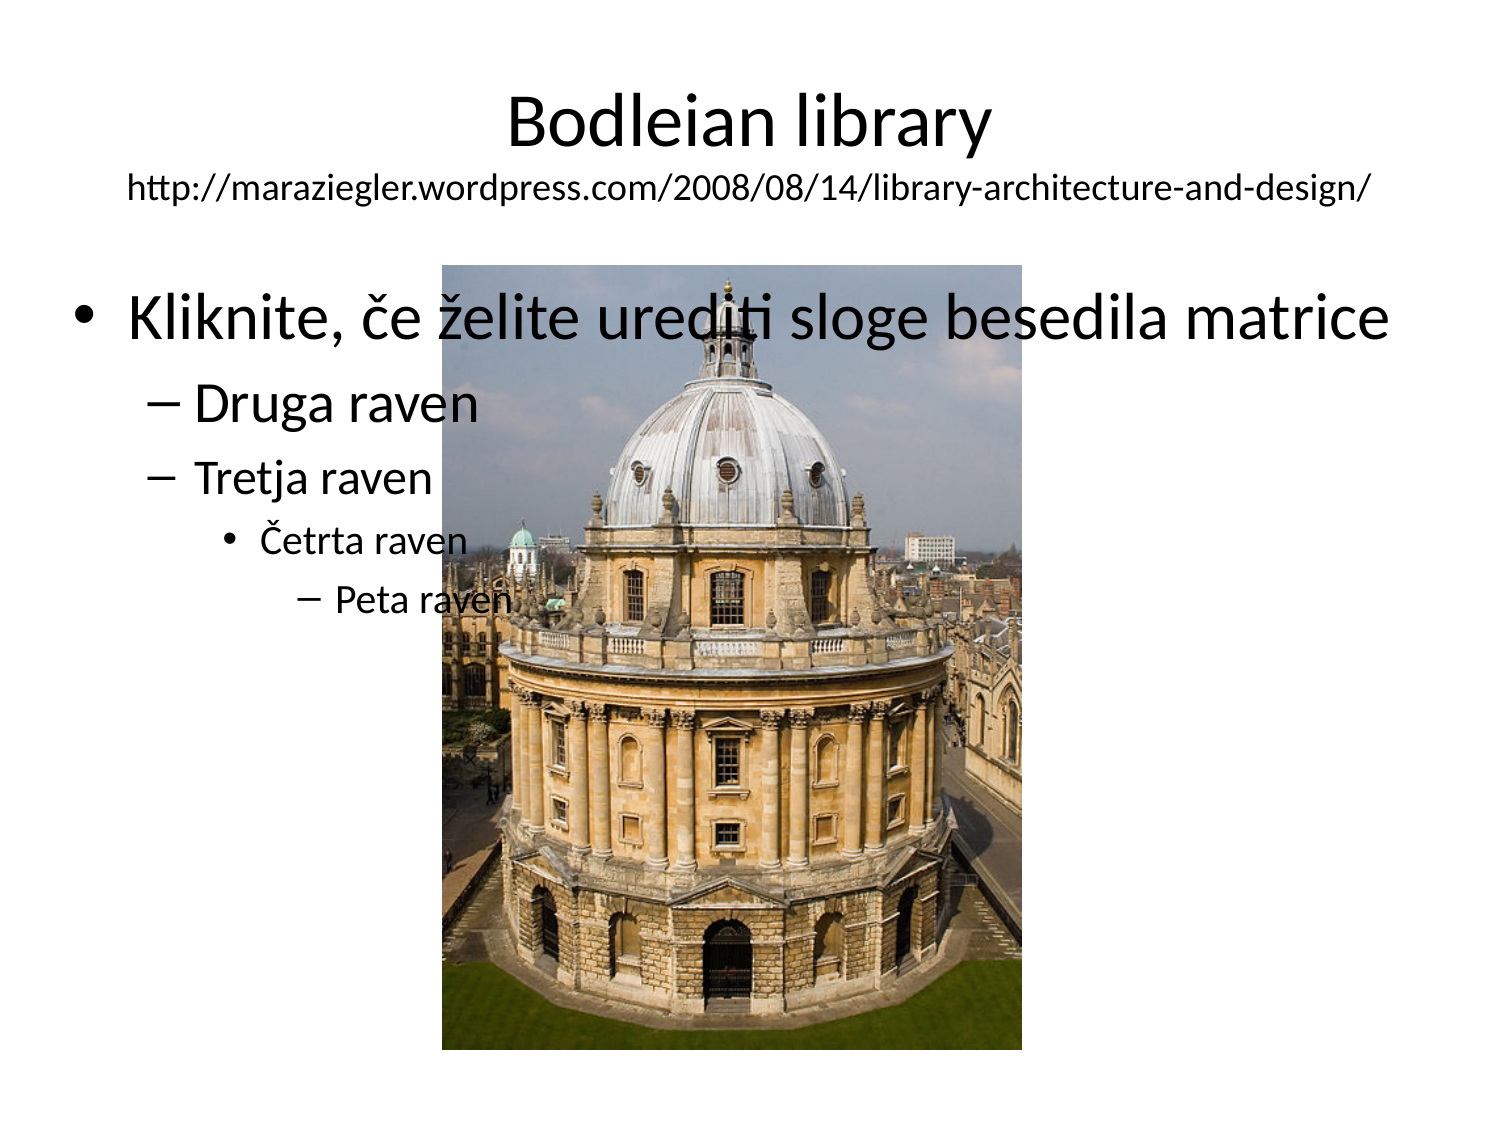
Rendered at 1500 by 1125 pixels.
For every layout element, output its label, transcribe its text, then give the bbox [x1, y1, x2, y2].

title Bodleian library http://maraziegler.wordpress.com/2008/08/14/library-architecture-and-design/ [75, 45, 1425, 233]
picture [442, 265, 1022, 1050]
